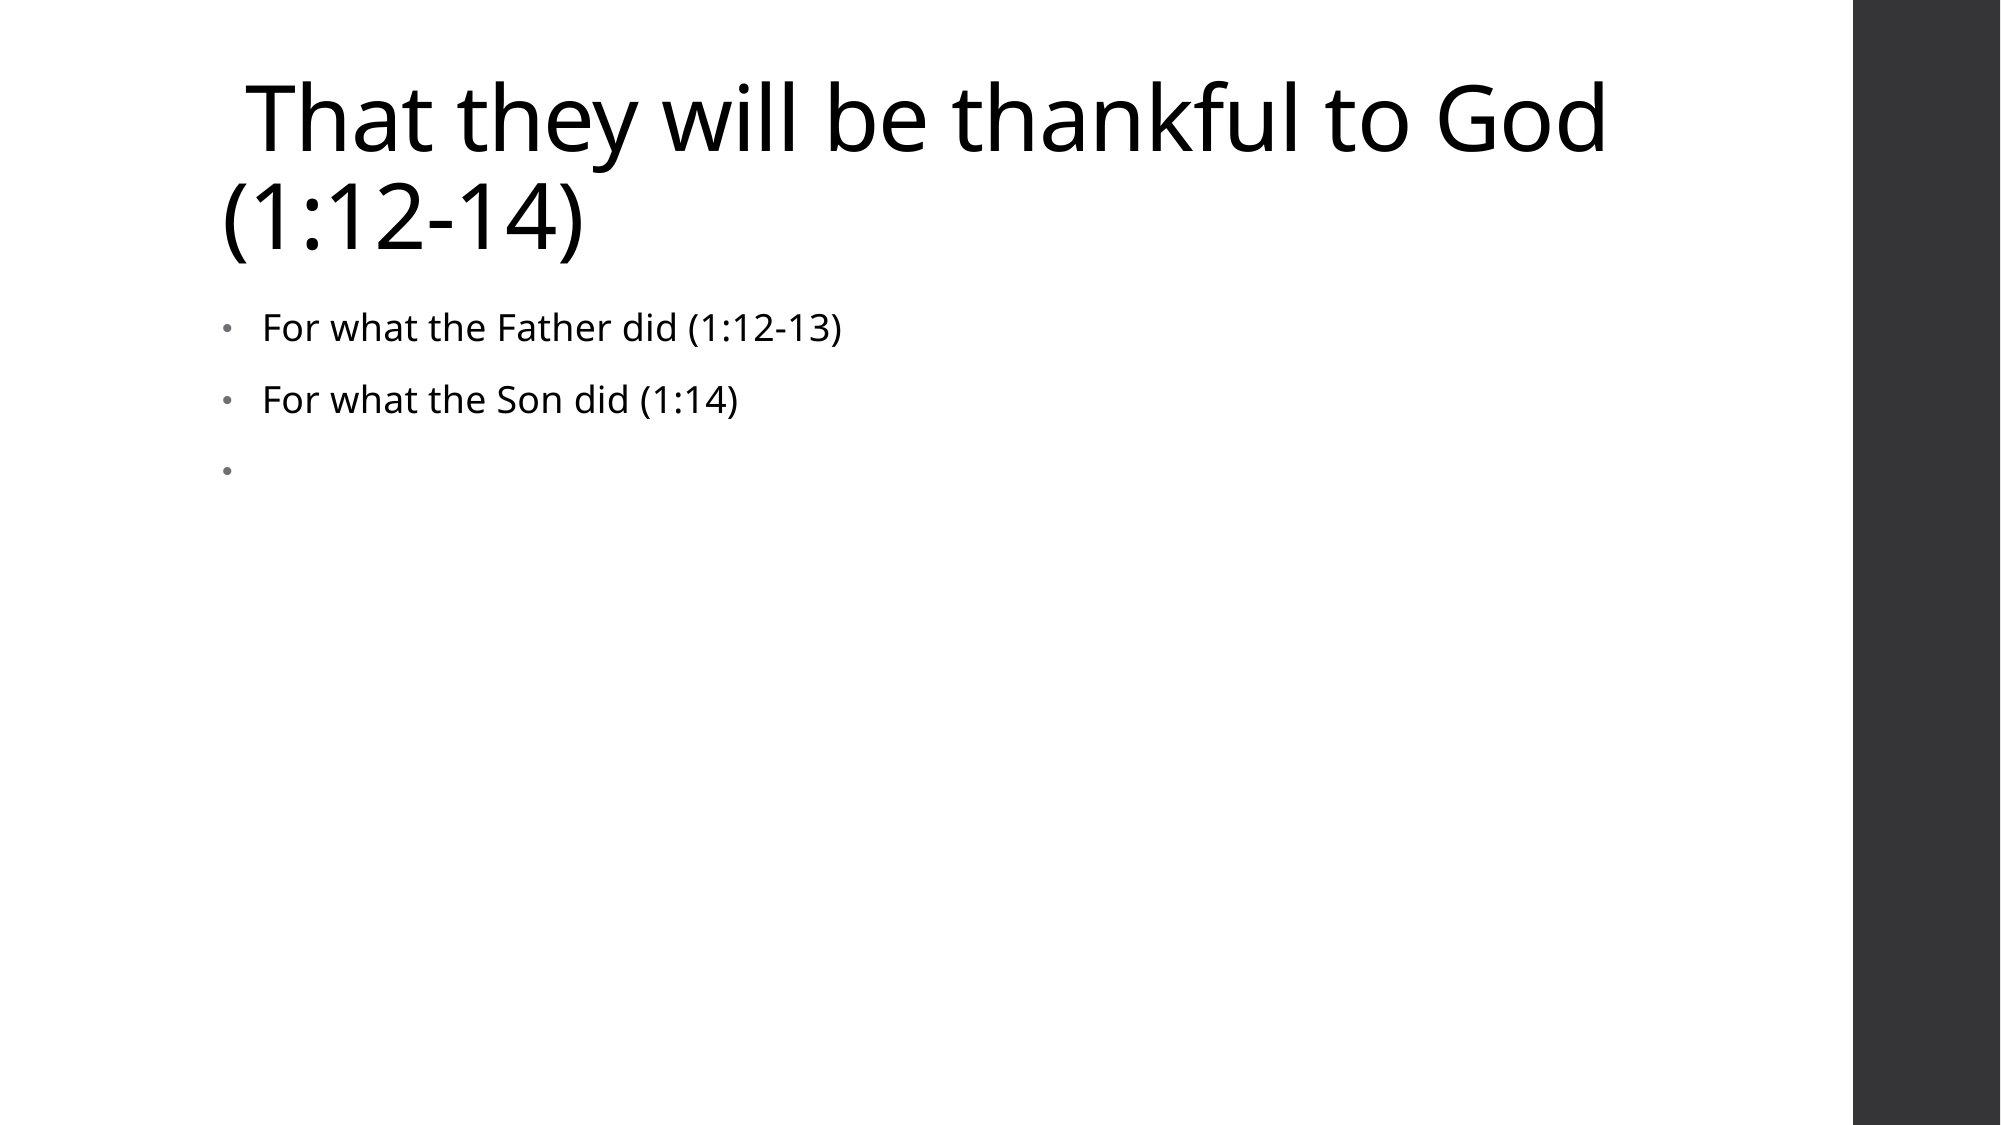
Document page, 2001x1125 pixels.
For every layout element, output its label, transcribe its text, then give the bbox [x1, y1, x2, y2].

title That they will be thankful to God (1:12-14) [206, 60, 1797, 278]
list For what the Father did (1:12-13) For what the Son did (1:14) [206, 299, 1617, 1014]
